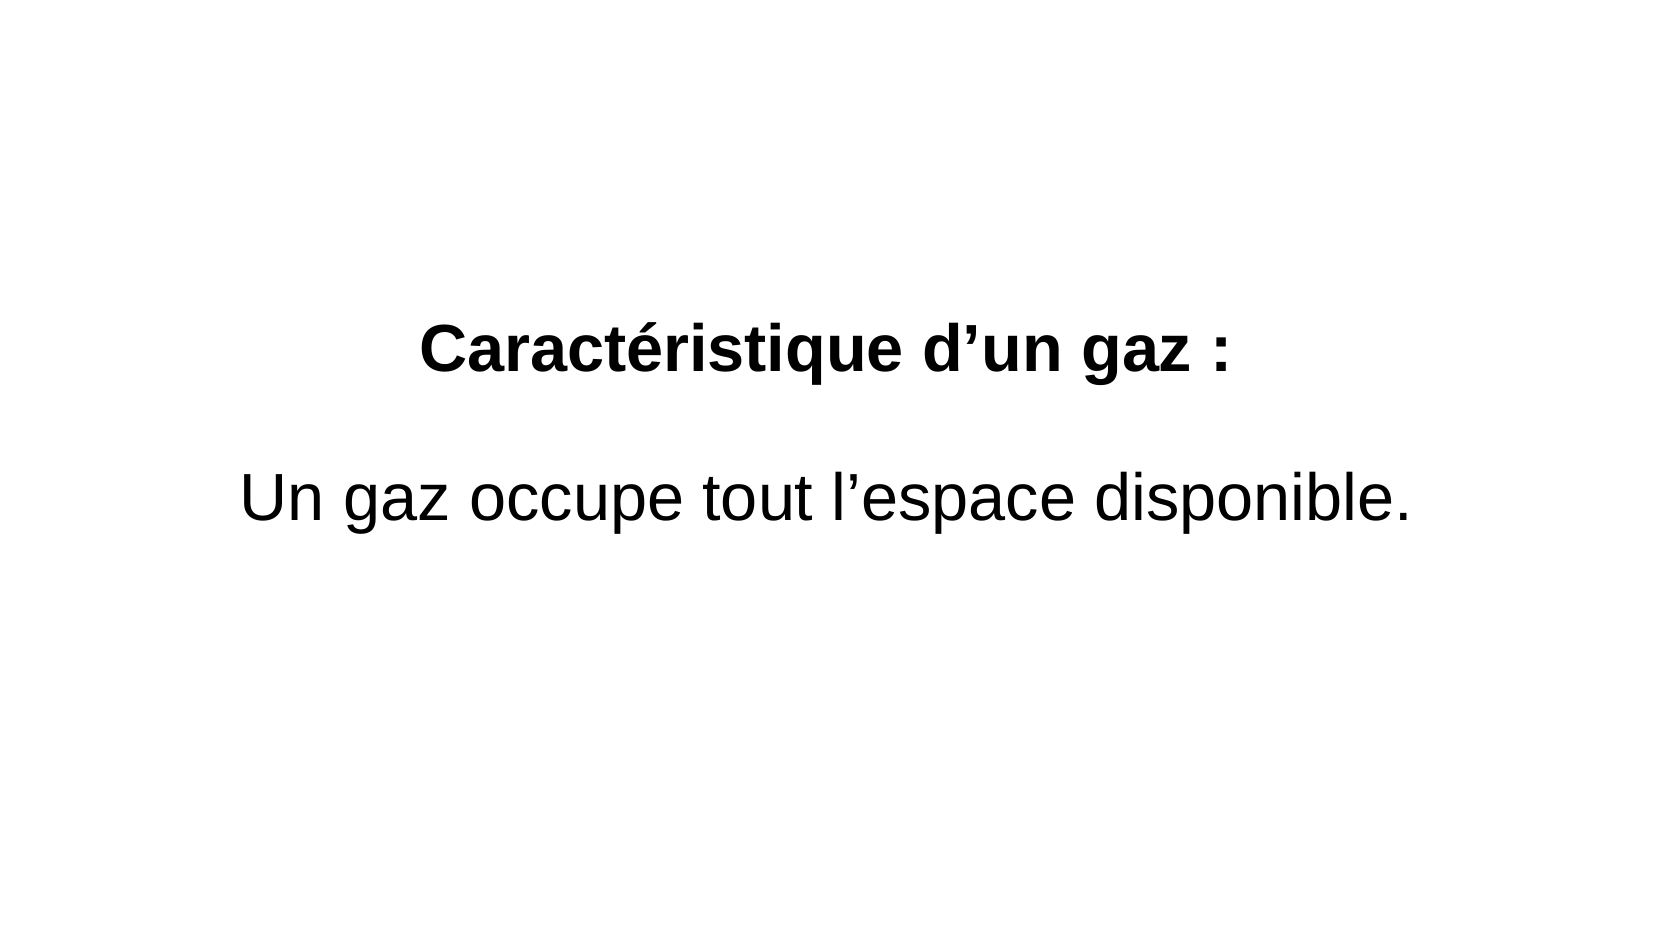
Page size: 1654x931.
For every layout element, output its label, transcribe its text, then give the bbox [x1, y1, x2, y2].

subtitle Caractéristique d’un gaz : Un gaz occupe tout l’espace disponible. [82, 88, 1571, 758]
